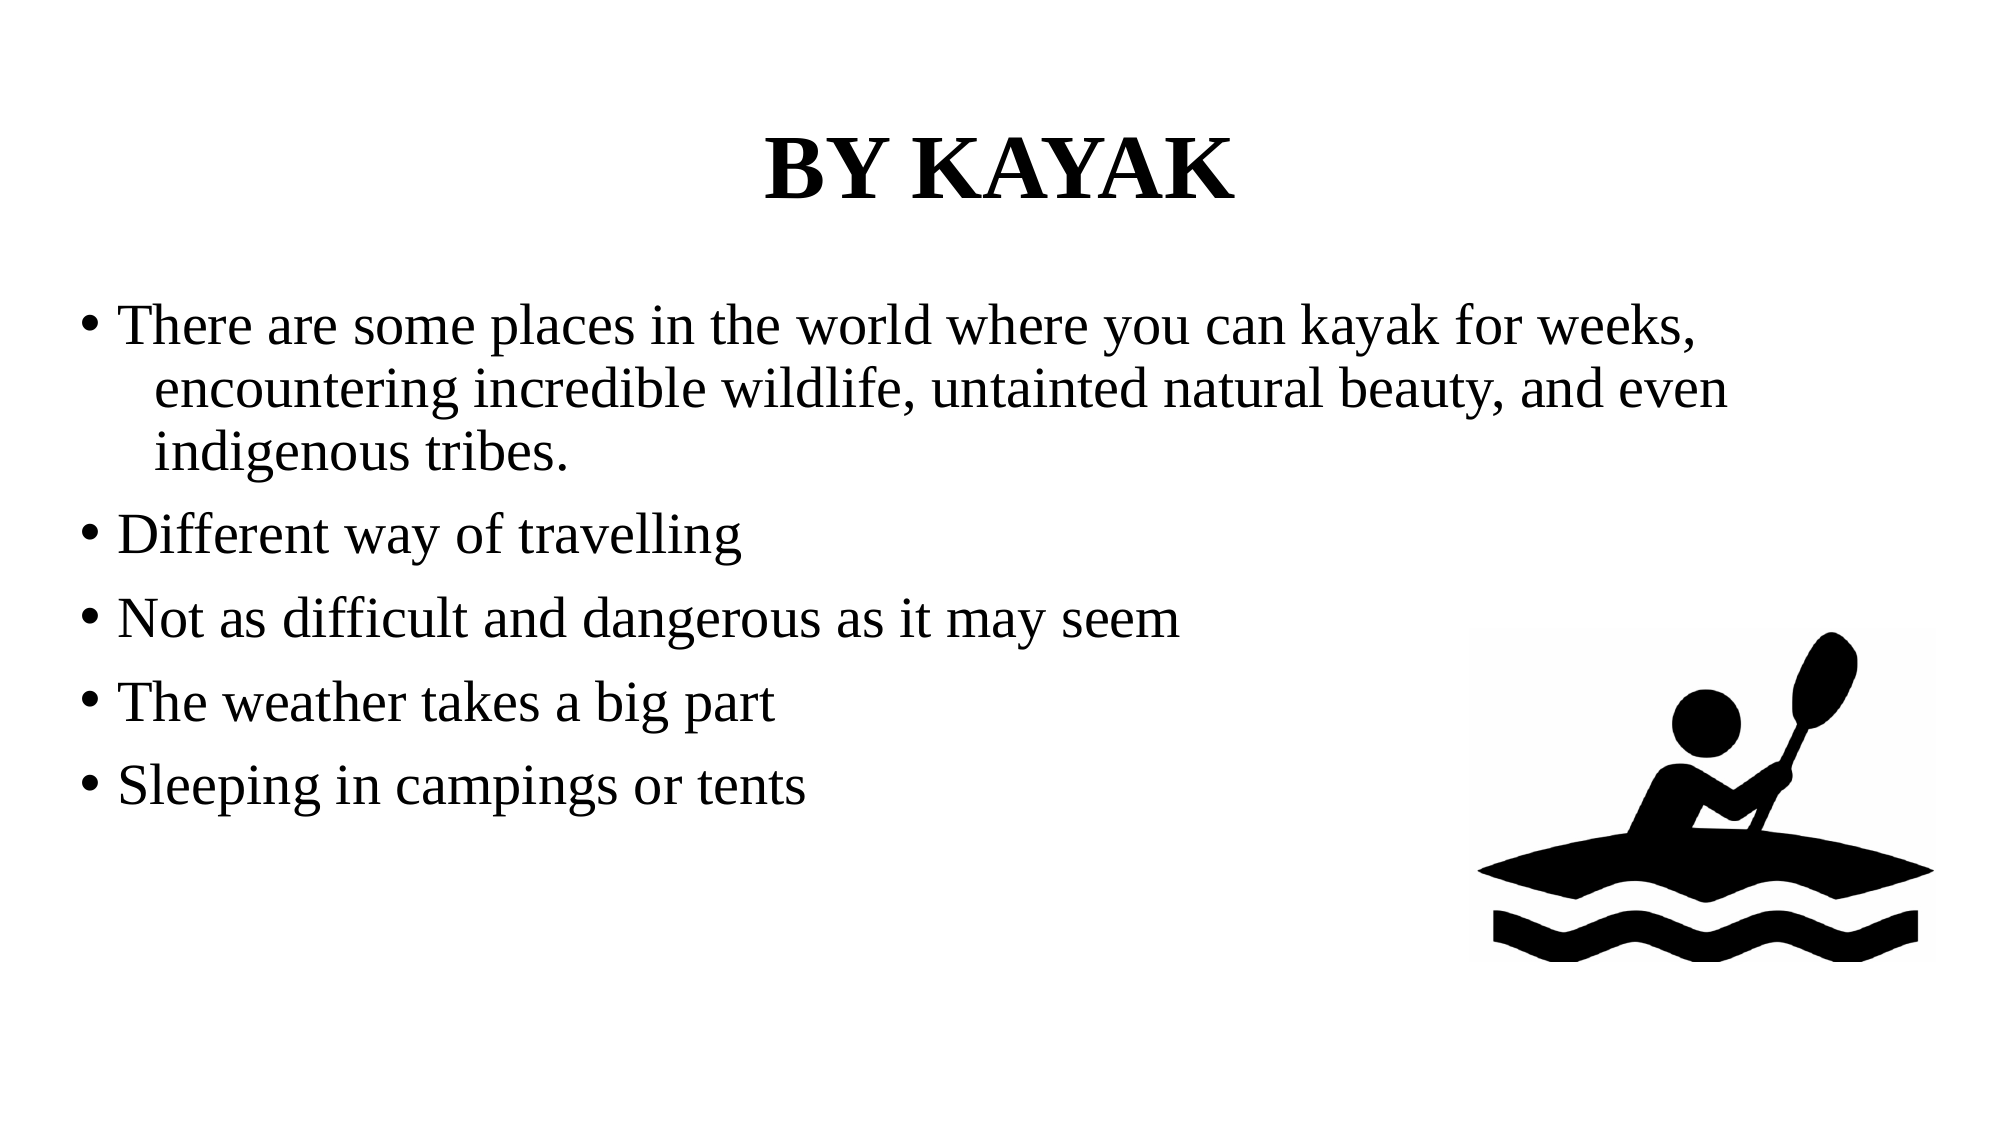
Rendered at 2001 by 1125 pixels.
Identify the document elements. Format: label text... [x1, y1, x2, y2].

picture [1469, 628, 1936, 962]
list There are some places in the world where you can kayak for weeks, encountering incredible wildlife, untainted natural beauty, and even indigenous tribes. Different way of travelling Not as difficult and dangerous as it may seem The weather takes a big part Sleeping in campings or tents [64, 286, 1973, 1125]
title BY KAYAK [137, 59, 1863, 278]
